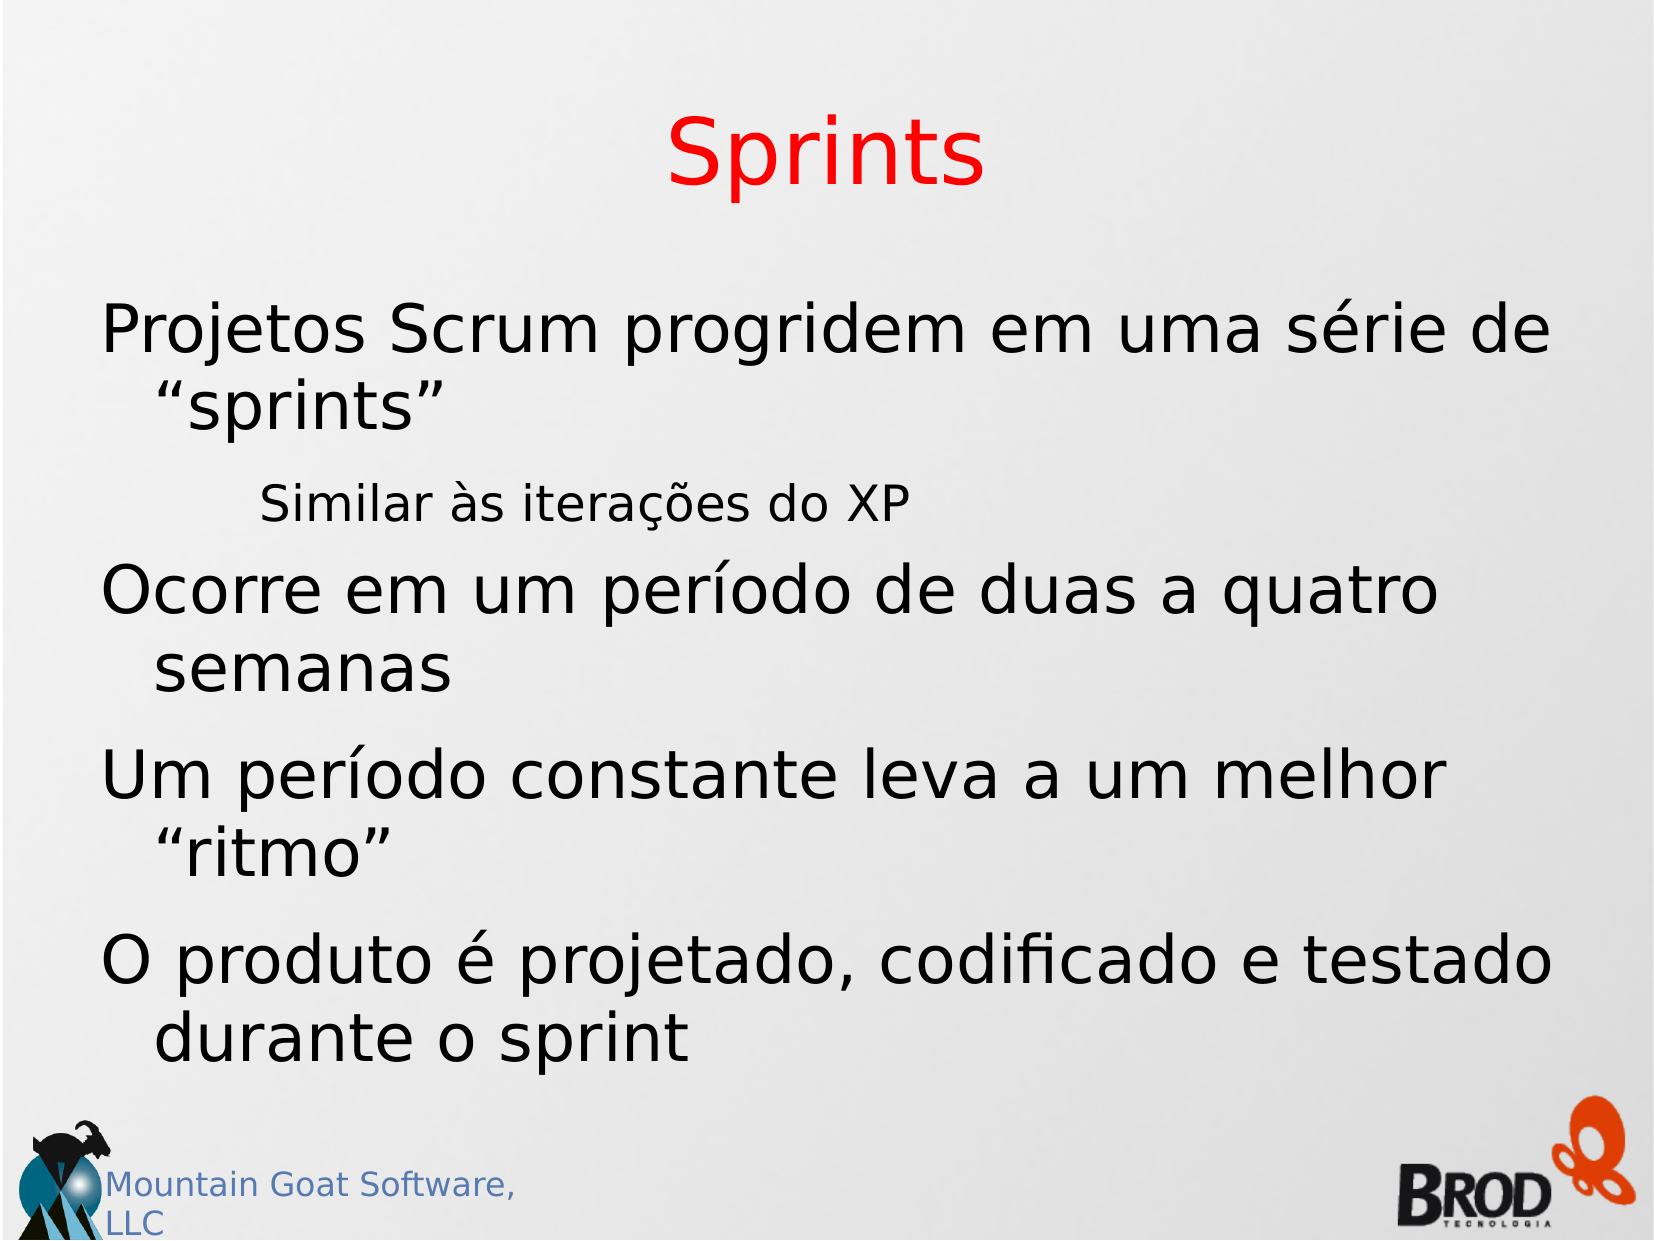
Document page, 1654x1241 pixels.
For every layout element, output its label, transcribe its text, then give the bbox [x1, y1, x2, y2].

list Projetos Scrum progridem em uma série de “sprints” Similar às iterações do XP Ocorre em um período de duas a quatro semanas Um período constante leva a um melhor “ritmo” O produto é projetado, codificado e testado durante o sprint [82, 290, 1571, 1094]
picture [2, 0, 1654, 1241]
title Sprints [82, 56, 1571, 250]
